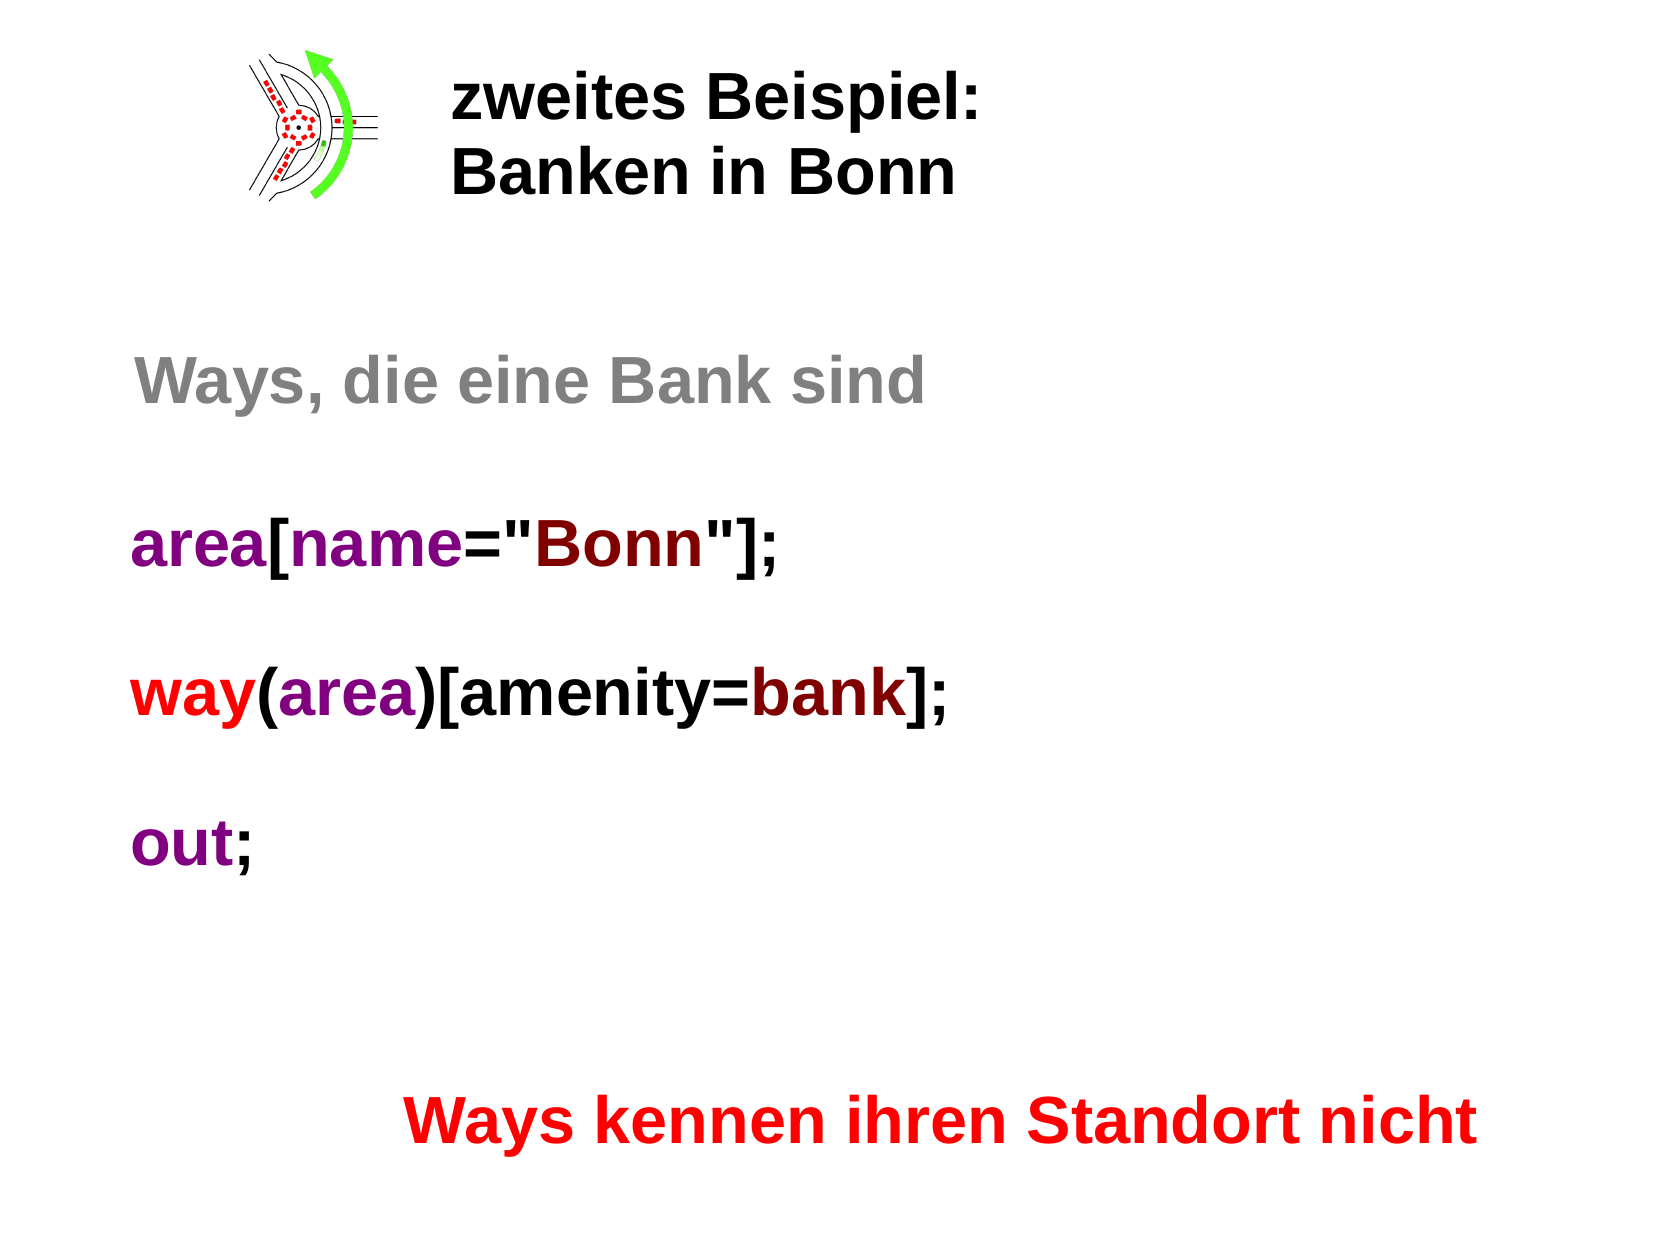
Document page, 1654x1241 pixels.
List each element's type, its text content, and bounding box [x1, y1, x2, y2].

text_box area[name="Bonn"]; way(area)[amenity=bank]; out; [115, 498, 969, 888]
text_box zweites Beispiel: Banken in Bonn [435, 52, 1001, 217]
picture [232, 49, 390, 206]
text_box Ways kennen ihren Standort nicht [389, 1075, 1497, 1166]
text_box Ways, die eine Bank sind [119, 336, 946, 426]
